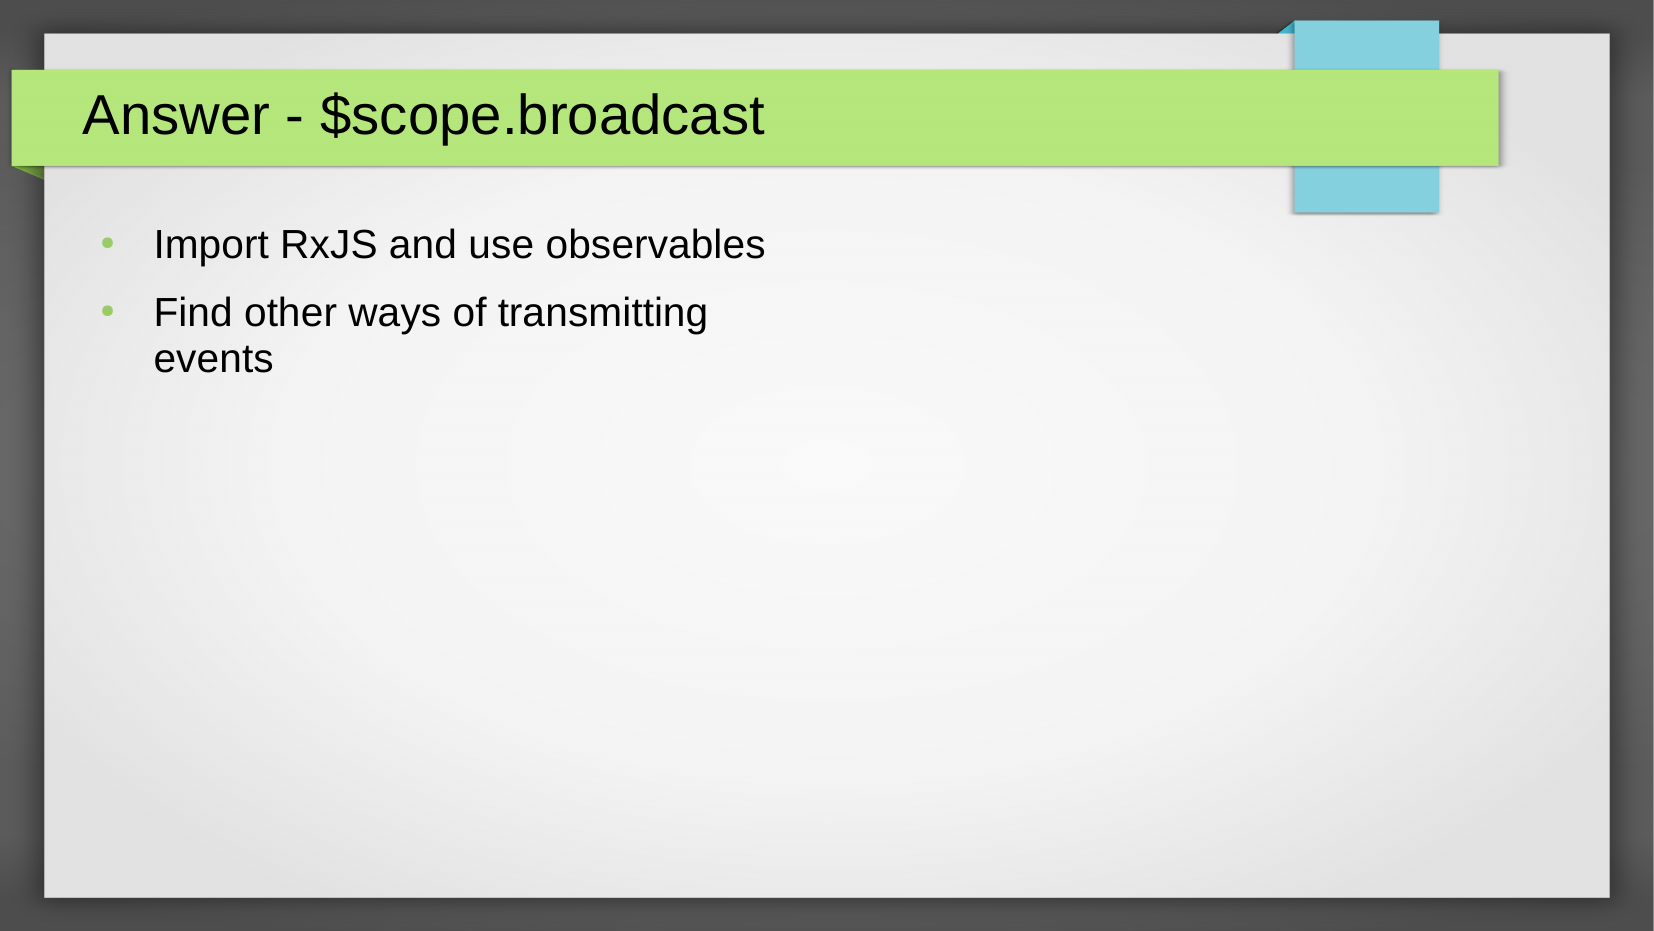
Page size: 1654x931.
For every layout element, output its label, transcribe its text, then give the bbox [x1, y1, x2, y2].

picture [0, 0, 1654, 931]
list Import RxJS and use observables Find other ways of transmitting events [82, 221, 809, 761]
title Answer - $scope.broadcast [82, 70, 1264, 160]
